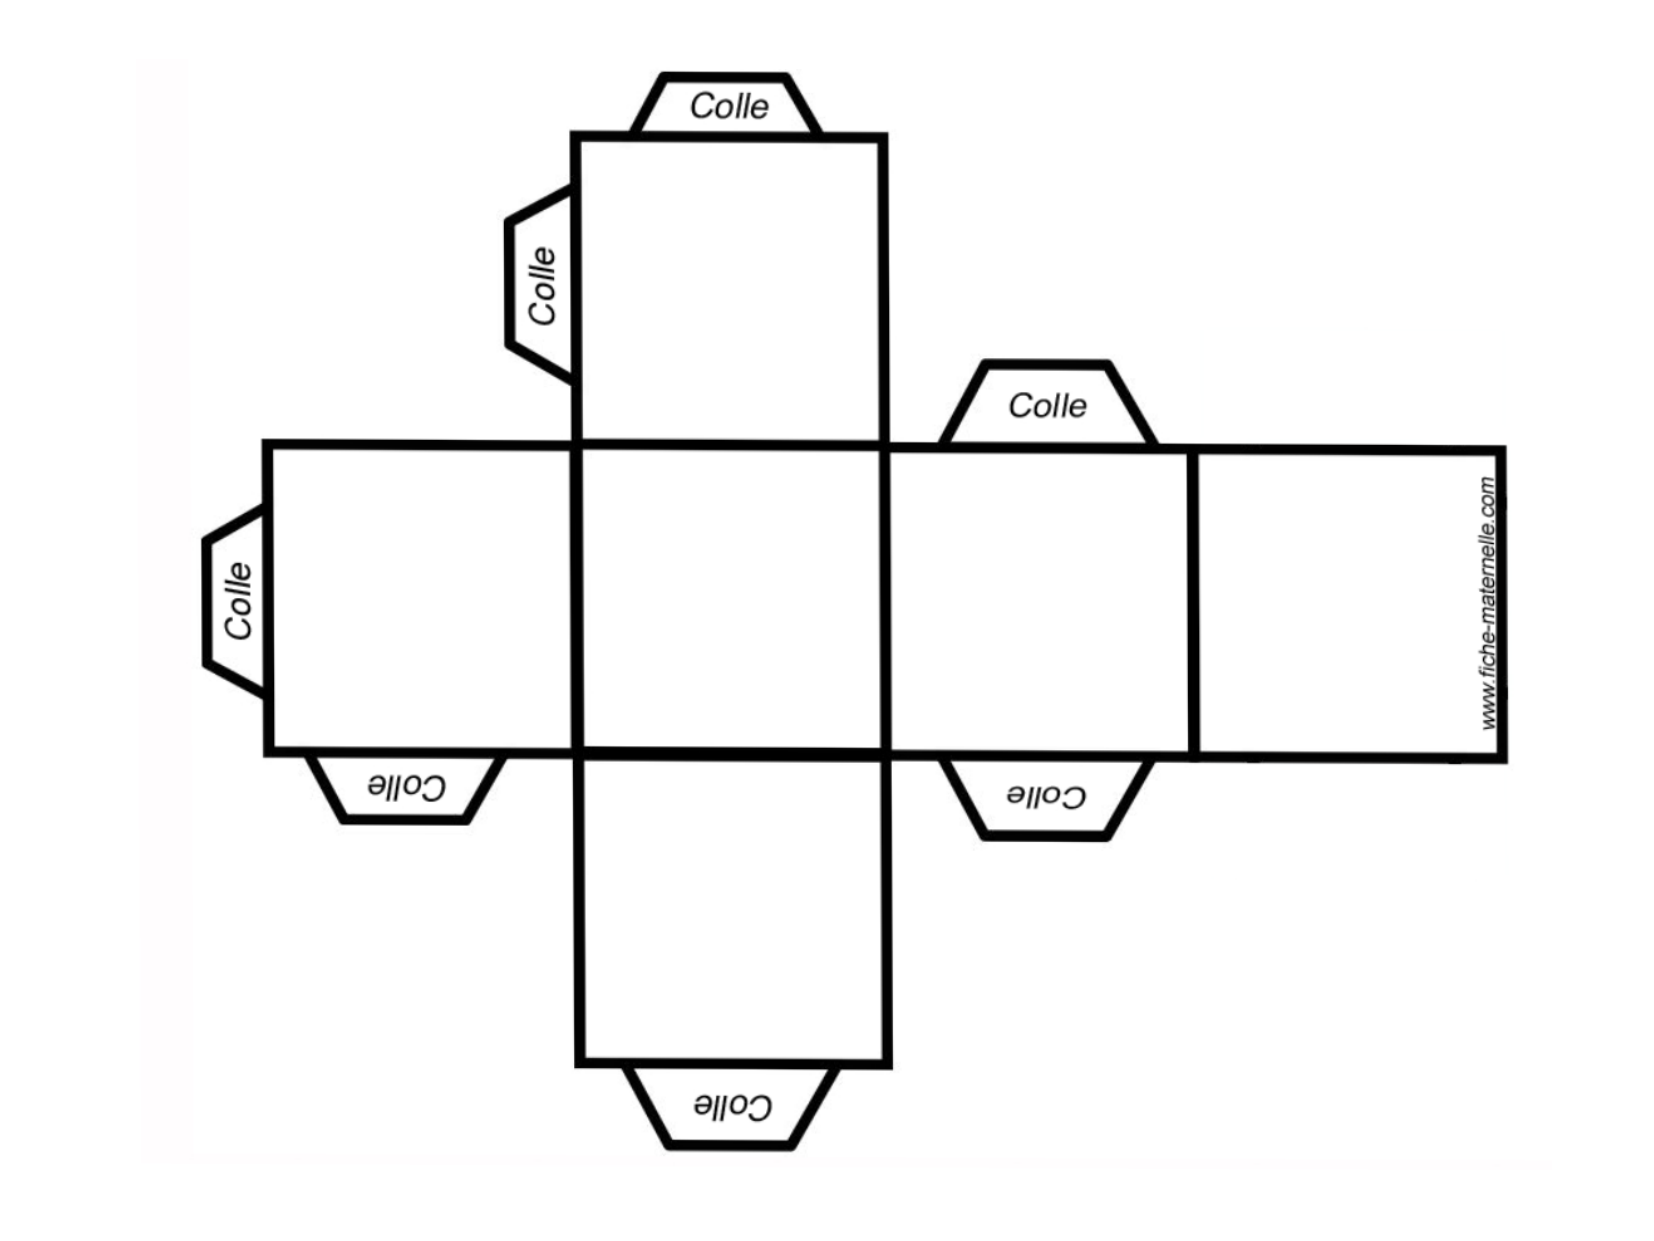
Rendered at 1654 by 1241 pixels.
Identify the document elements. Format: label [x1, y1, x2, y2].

picture [135, 59, 1552, 1170]
